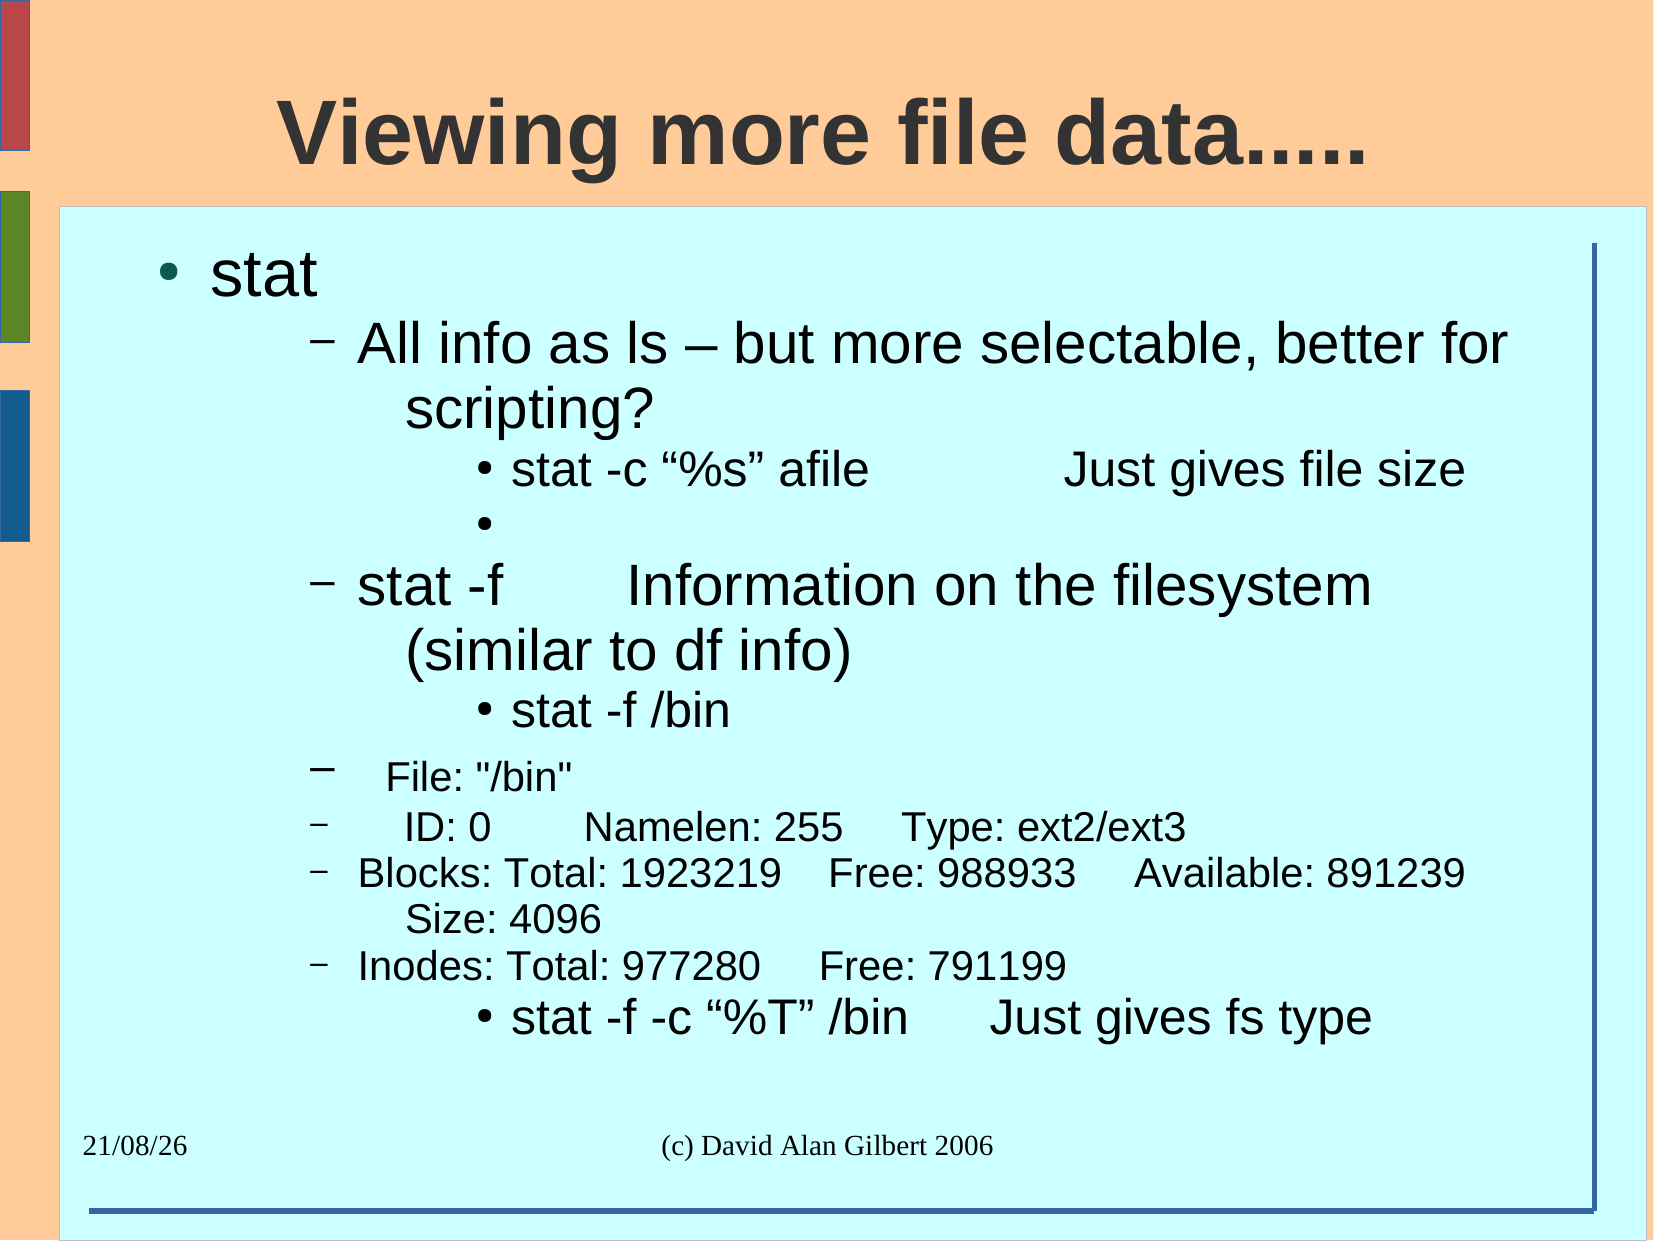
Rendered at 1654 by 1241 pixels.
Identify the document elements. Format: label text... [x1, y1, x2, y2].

title Viewing more file data..... [118, 29, 1531, 237]
list stat All info as ls – but more selectable, better for scripting? stat -c “%s” afile Just gives file size stat -f Information on the filesystem (similar to df info) stat -f /bin File: "/bin" ID: 0 Namelen: 255 Type: ext2/ext3 Blocks: Total: 1923219 Free: 988933 Available: 891239 Size: 4096 Inodes: Total: 977280 Free: 791199 stat -f -c “%T” /bin Just gives fs type [121, 236, 1534, 1127]
